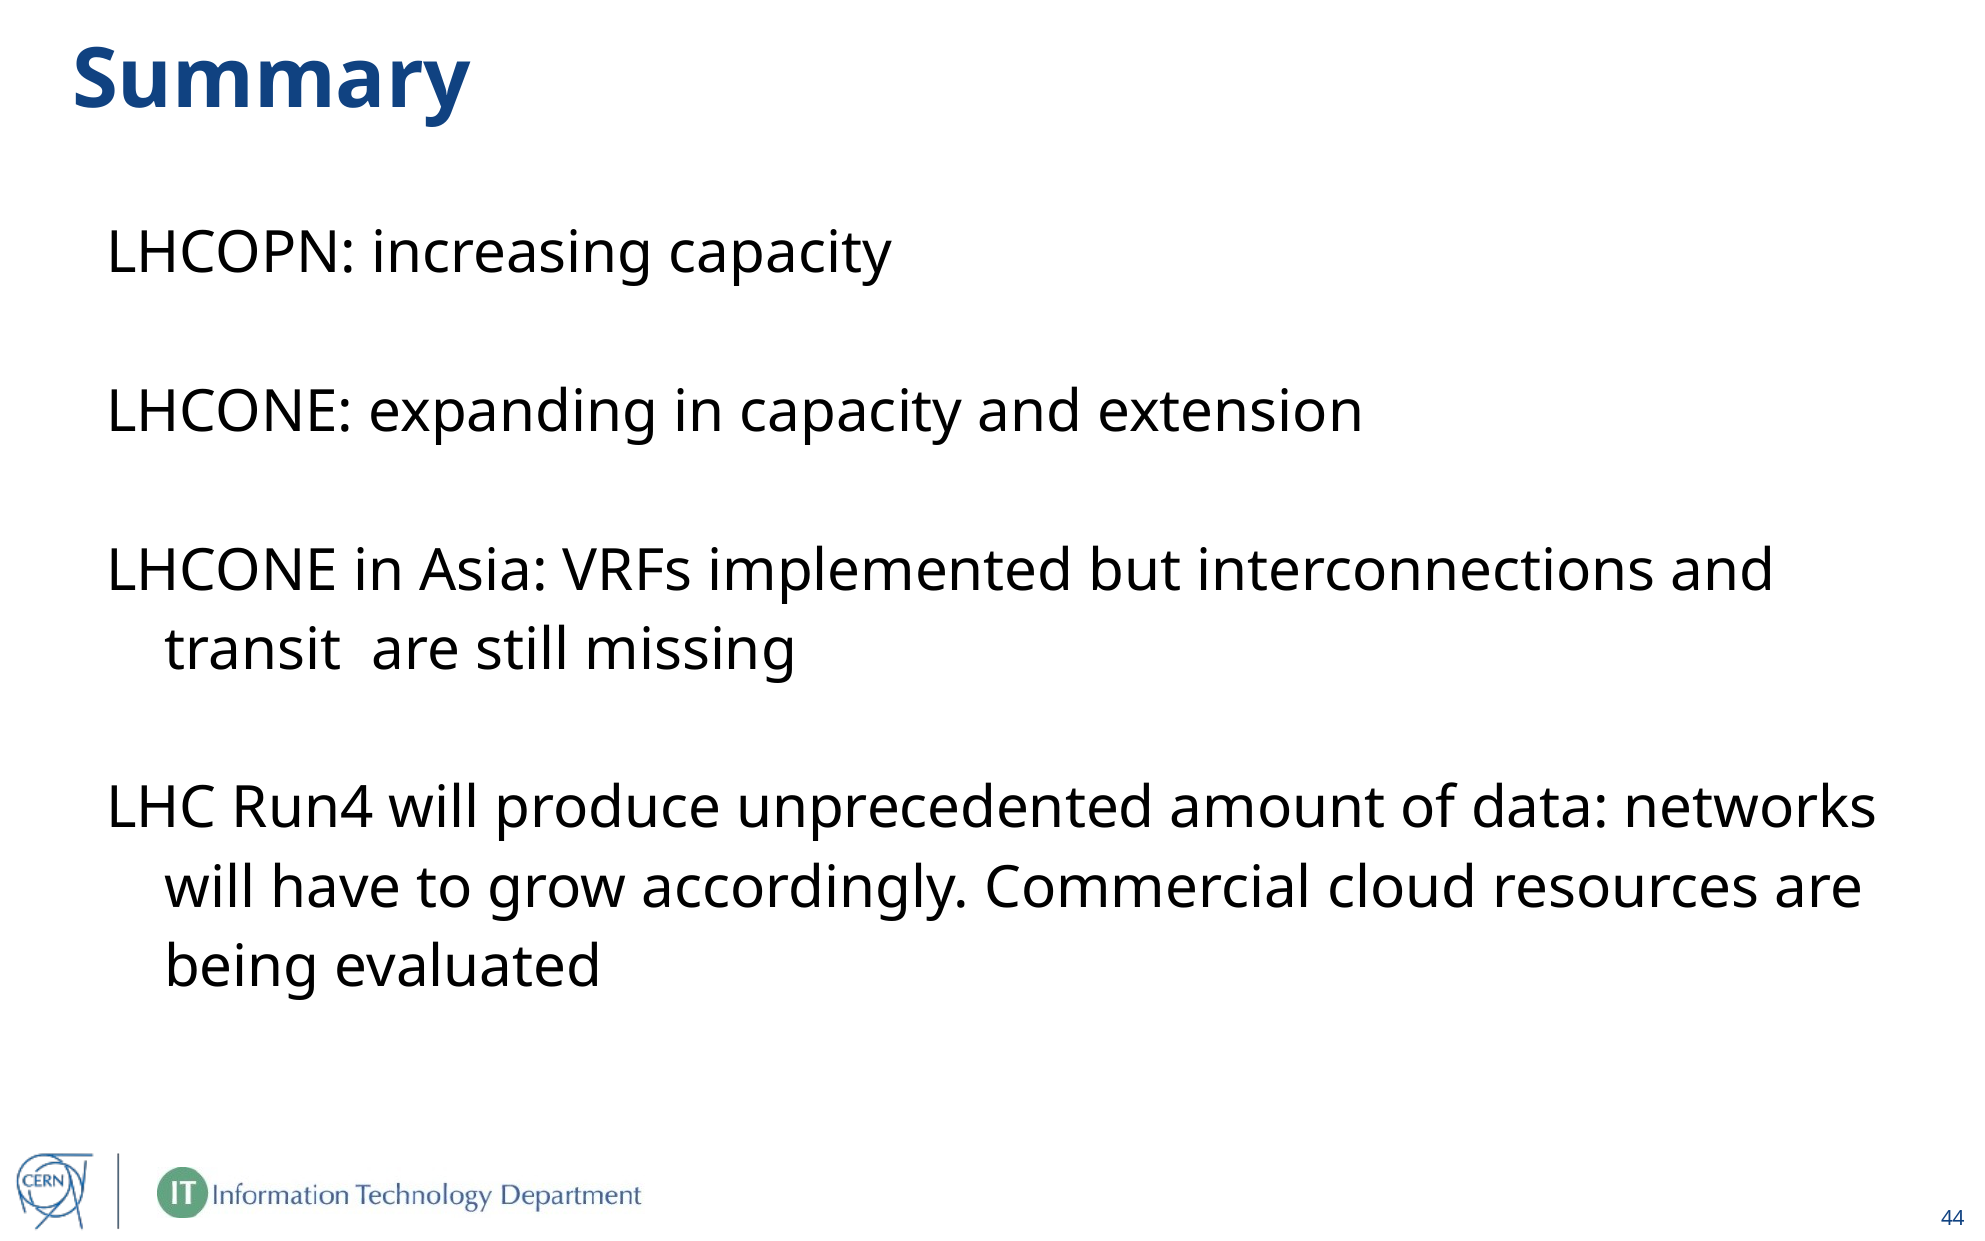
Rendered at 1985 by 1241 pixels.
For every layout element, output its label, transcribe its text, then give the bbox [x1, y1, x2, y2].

picture [19, 1188, 64, 1207]
picture [51, 1200, 64, 1215]
text_box LHCOPN: increasing capacity LHCONE: expanding in capacity and extension LHCONE in Asia: VRFs implemented but interconnections and transit are still missing LHC Run4 will produce unprecedented amount of data: networks will have to grow accordingly. Commercial cloud resources are being evaluated [91, 203, 1921, 1241]
title Summary [72, 0, 1834, 166]
picture [38, 1207, 55, 1215]
picture [16, 1188, 64, 1236]
